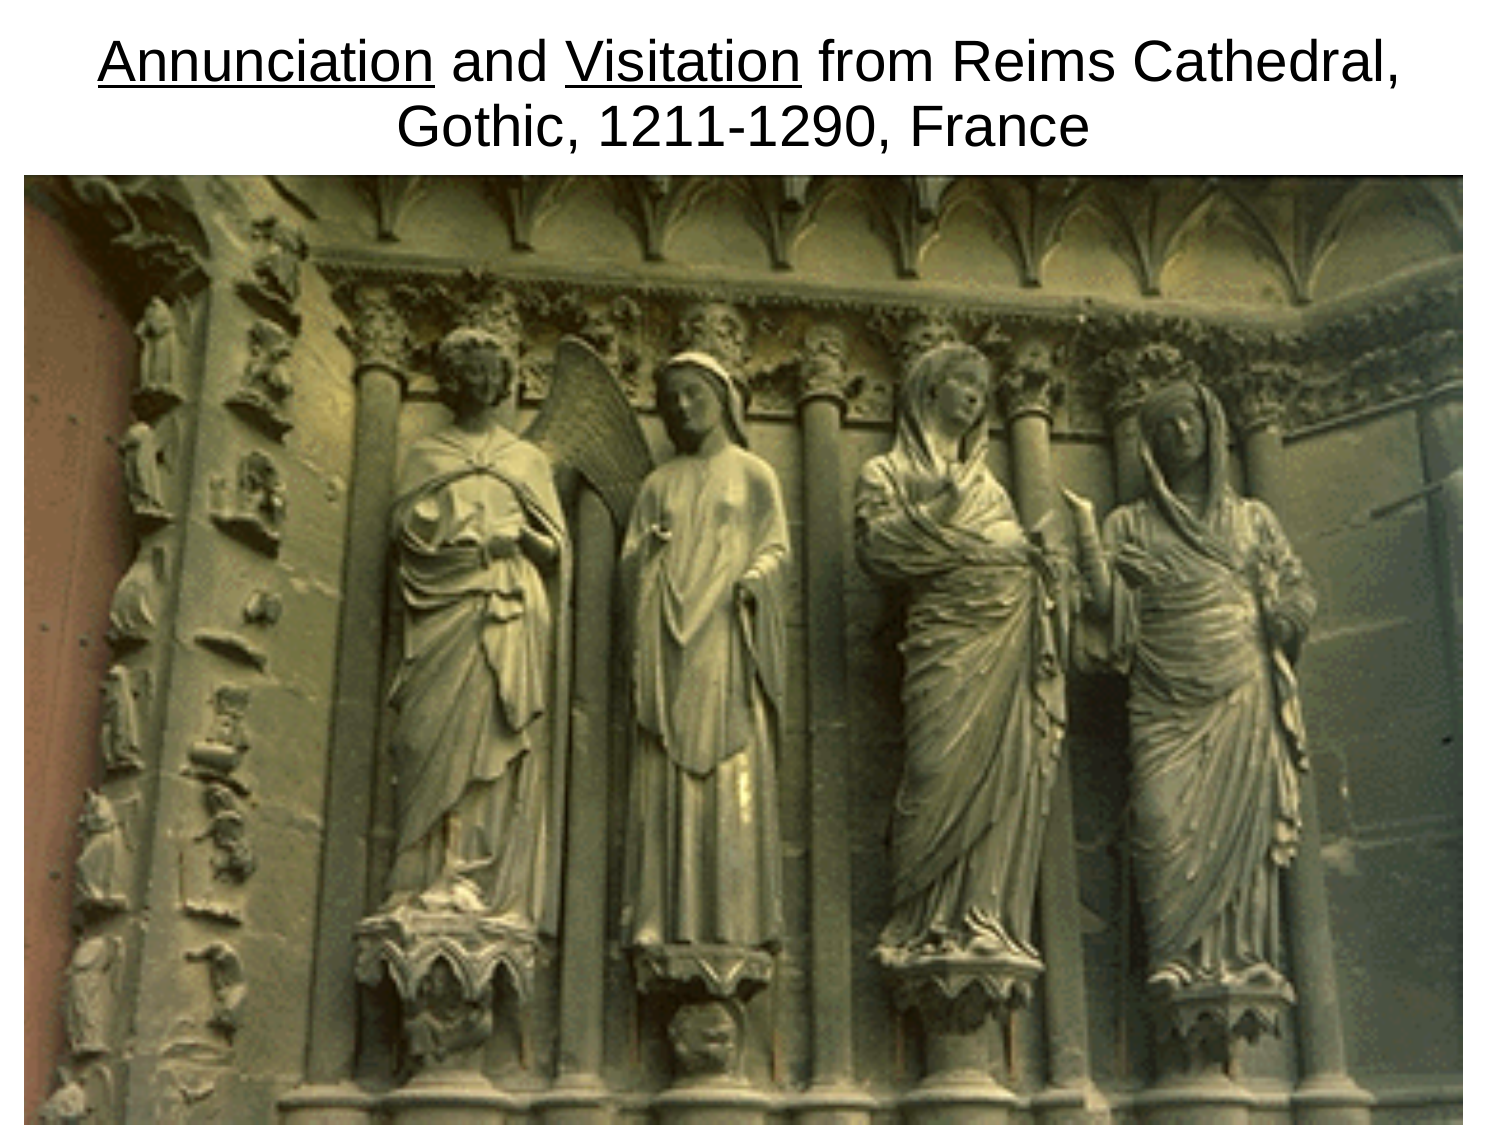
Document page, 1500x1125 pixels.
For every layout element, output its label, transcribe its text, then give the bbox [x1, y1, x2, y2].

title Annunciation and Visitation from Reims Cathedral, Gothic, 1211-1290, France [0, 12, 1500, 175]
picture [24, 175, 1463, 1125]
